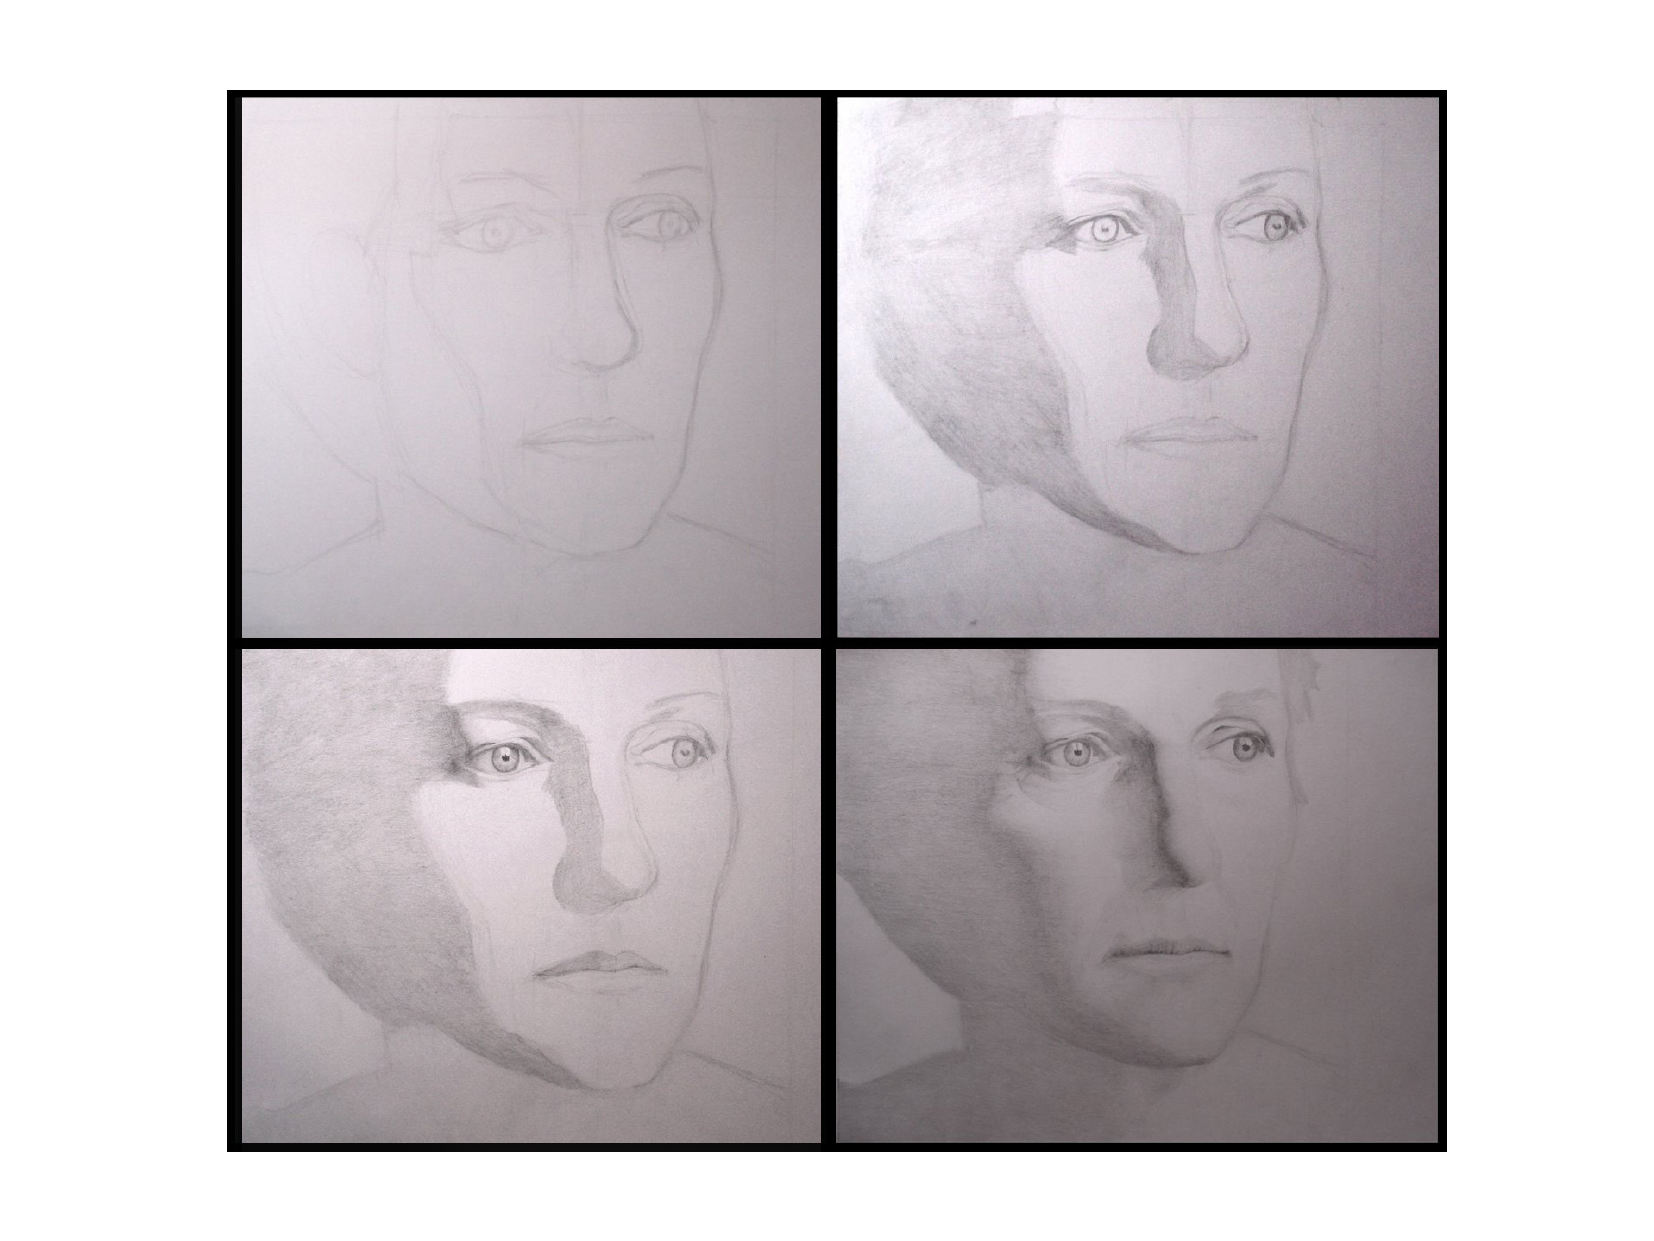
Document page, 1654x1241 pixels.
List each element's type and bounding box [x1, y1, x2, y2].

picture [227, 90, 1447, 1152]
